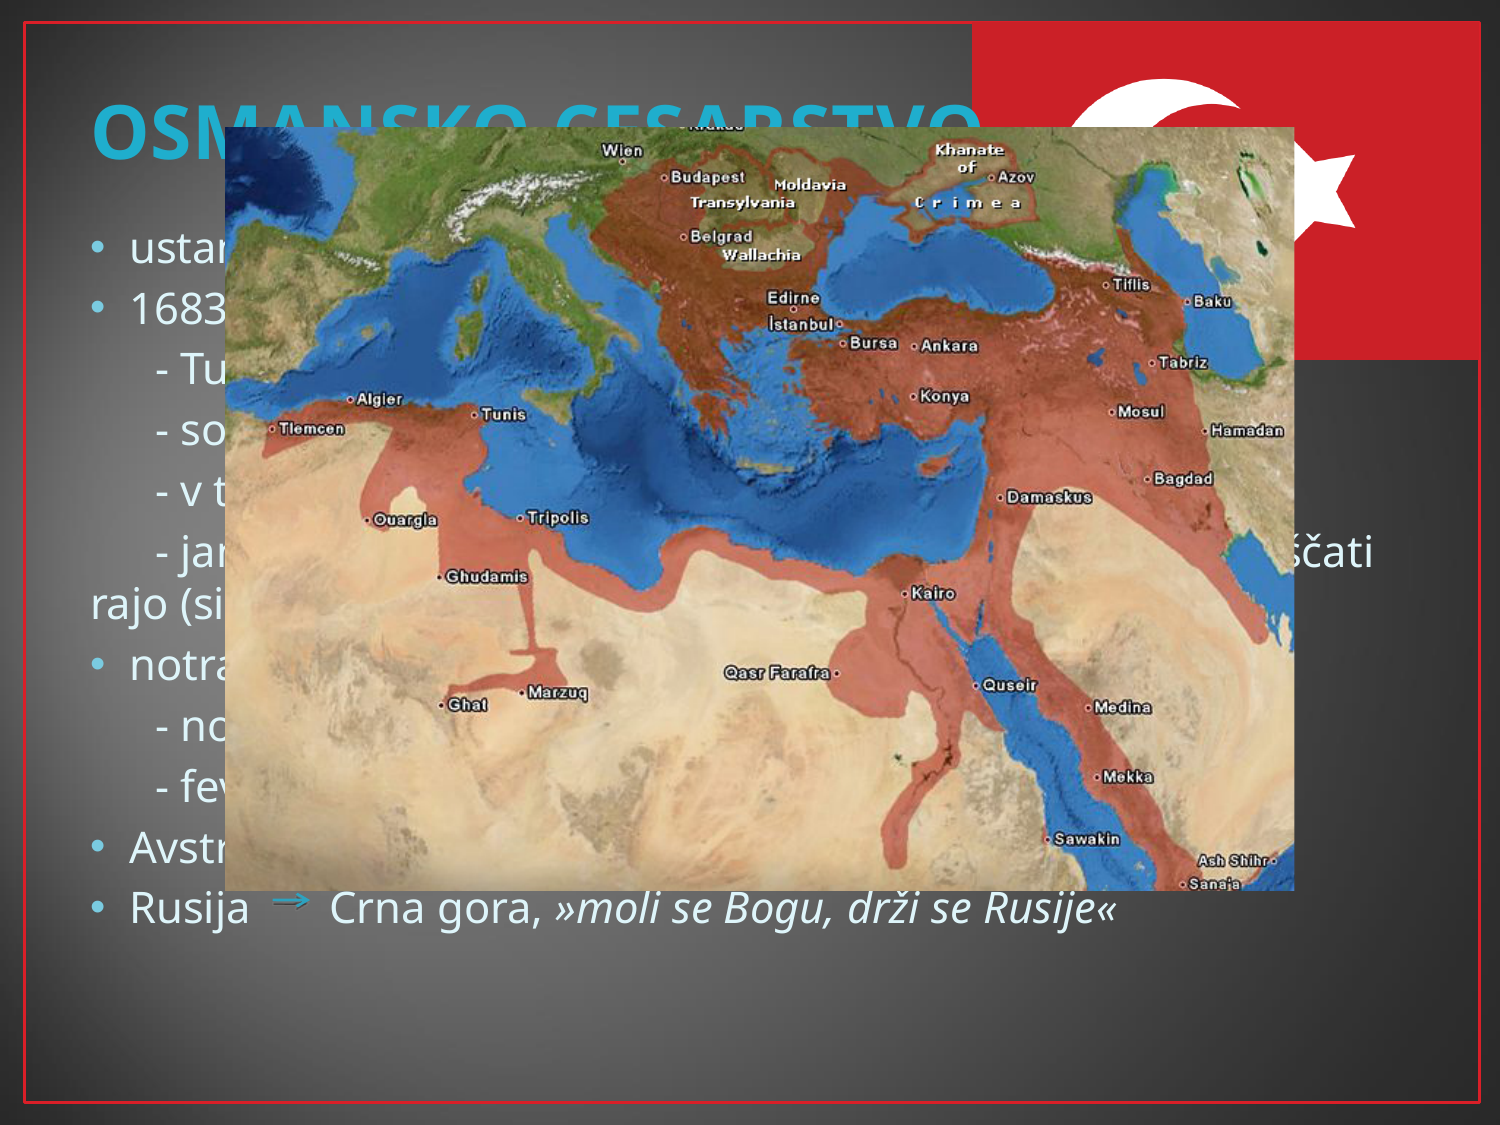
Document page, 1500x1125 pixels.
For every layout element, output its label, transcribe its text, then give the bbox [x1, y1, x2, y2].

list ustanovitev - 1299 1683 do 1699 - postopni umik katerega posledice so: - Turki izgubijo možnost plenjenja; ni več vojnega plena - so v krizi - v turški vojski sta zavladala nered in neposlušnost - janičarjem se godi vedno slabše in zato so začeli izkoriščati rajo (sililjo kmete, da bi jim izročili zemljo (baštino) notranje slabosti turške države : - notranji razpad na samostojne enote - fevdalna anarhija Avstrija Srbija Rusija Črna gora, »moli se Bogu, drži se Rusije« [75, 212, 1425, 955]
title OSMANSKO CESARSTVO [75, 50, 1425, 183]
picture [0, 0, 1500, 1125]
